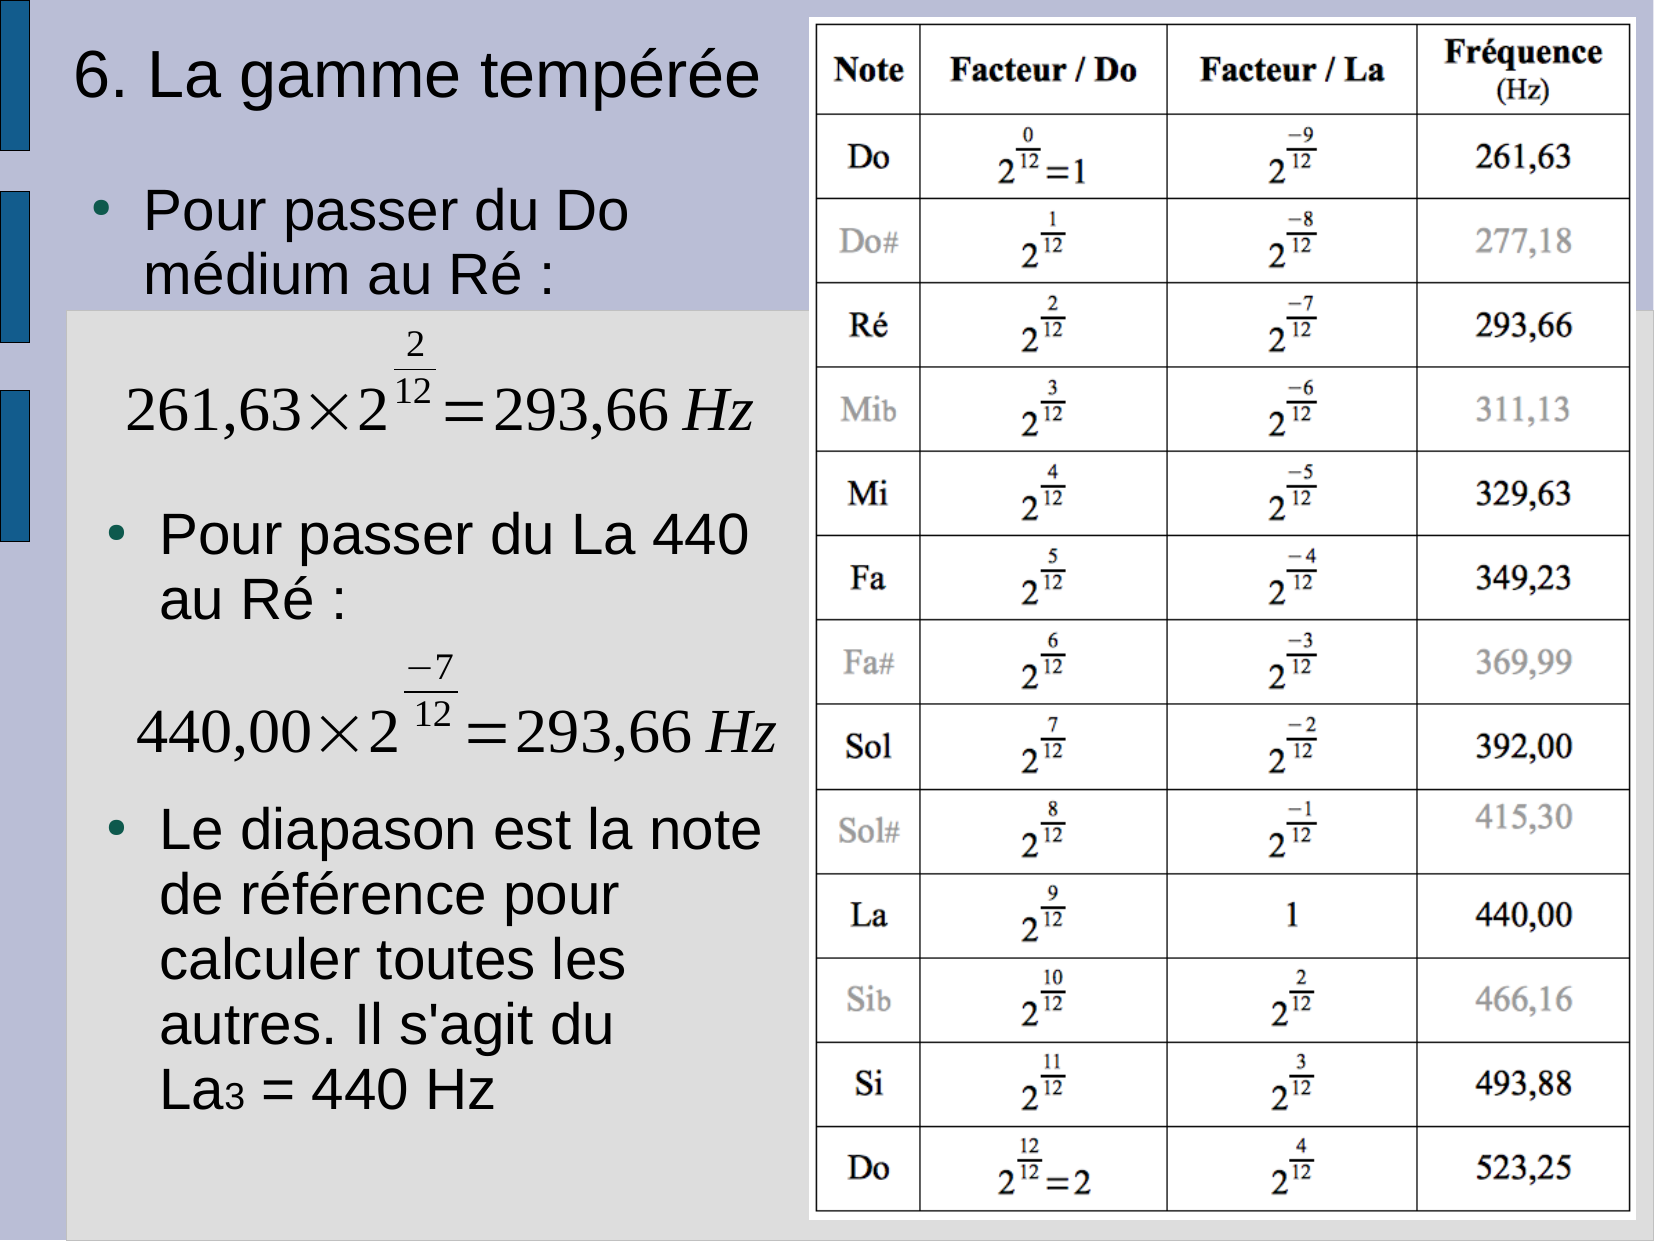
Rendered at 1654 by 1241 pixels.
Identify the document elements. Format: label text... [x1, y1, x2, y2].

list Pour passer du La 440 au Ré : [88, 501, 798, 679]
chart [118, 646, 791, 768]
list Pour passer du Do médium au Ré : [73, 177, 664, 325]
text_box 6. La gamme tempérée [59, 29, 798, 119]
picture [809, 17, 1636, 1221]
chart [107, 324, 768, 445]
list Le diapason est la note de référence pour calculer toutes les autres. Il s'agit du La3 = 440 Hz [88, 796, 798, 1123]
